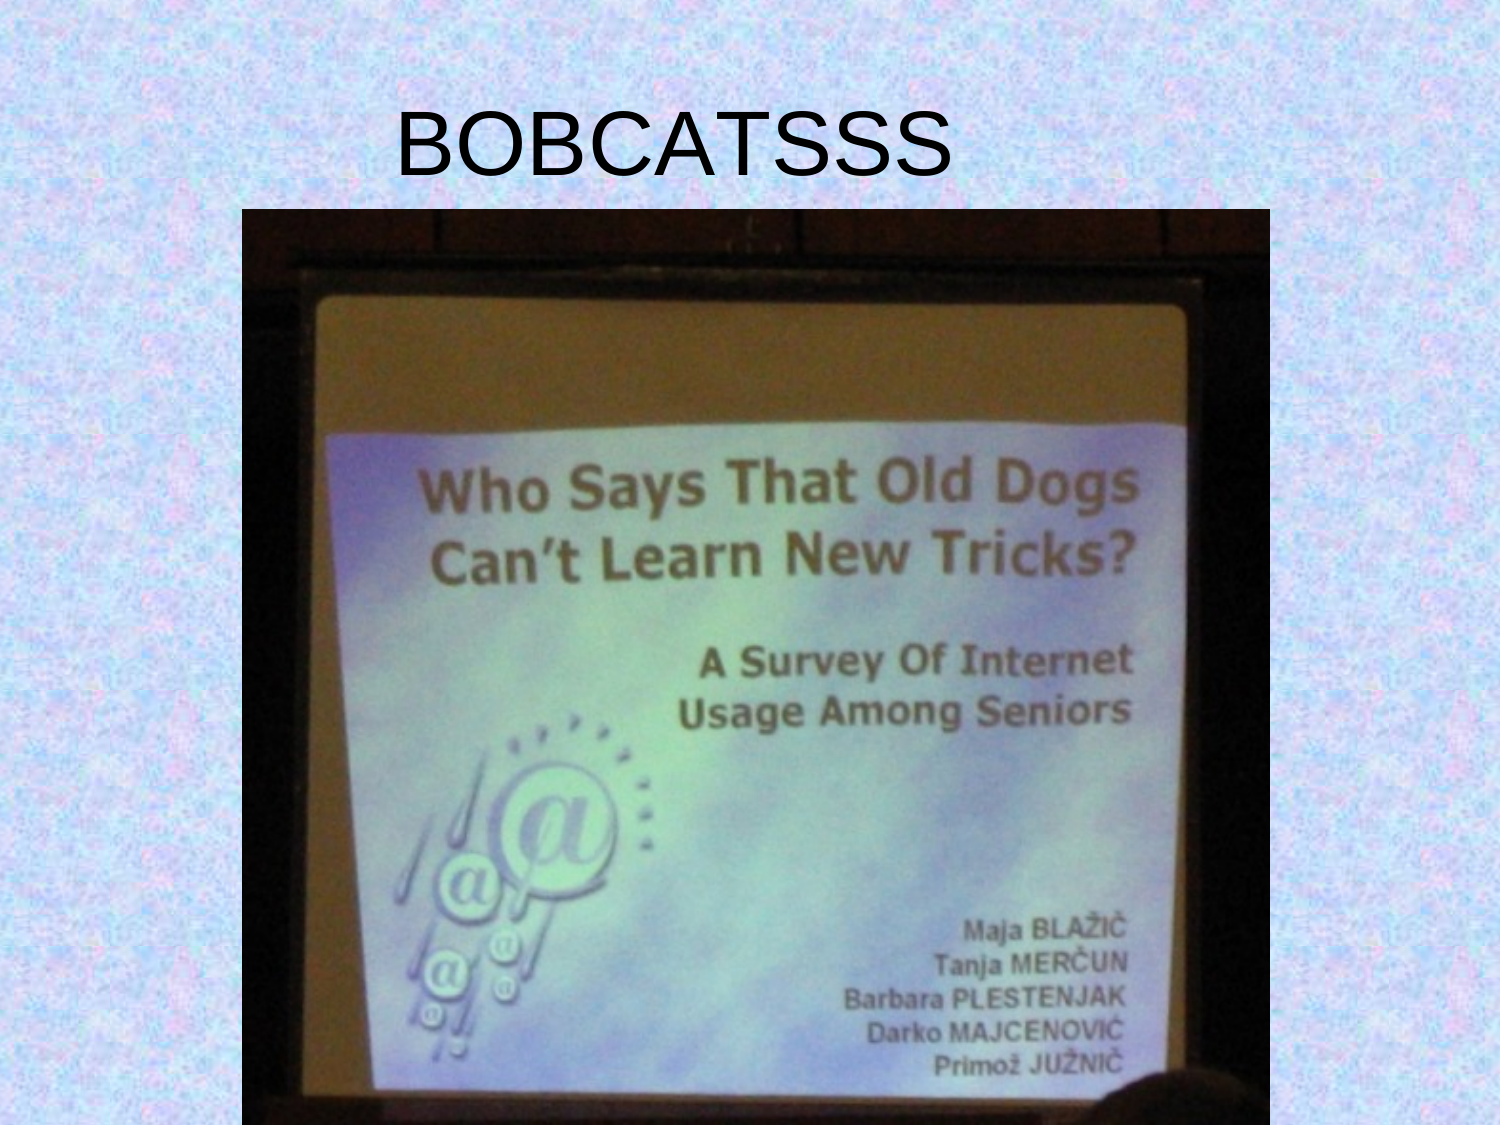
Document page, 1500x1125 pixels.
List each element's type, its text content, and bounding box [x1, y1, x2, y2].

title BOBCATSSS [0, 45, 1351, 233]
picture [0, 0, 1500, 1125]
